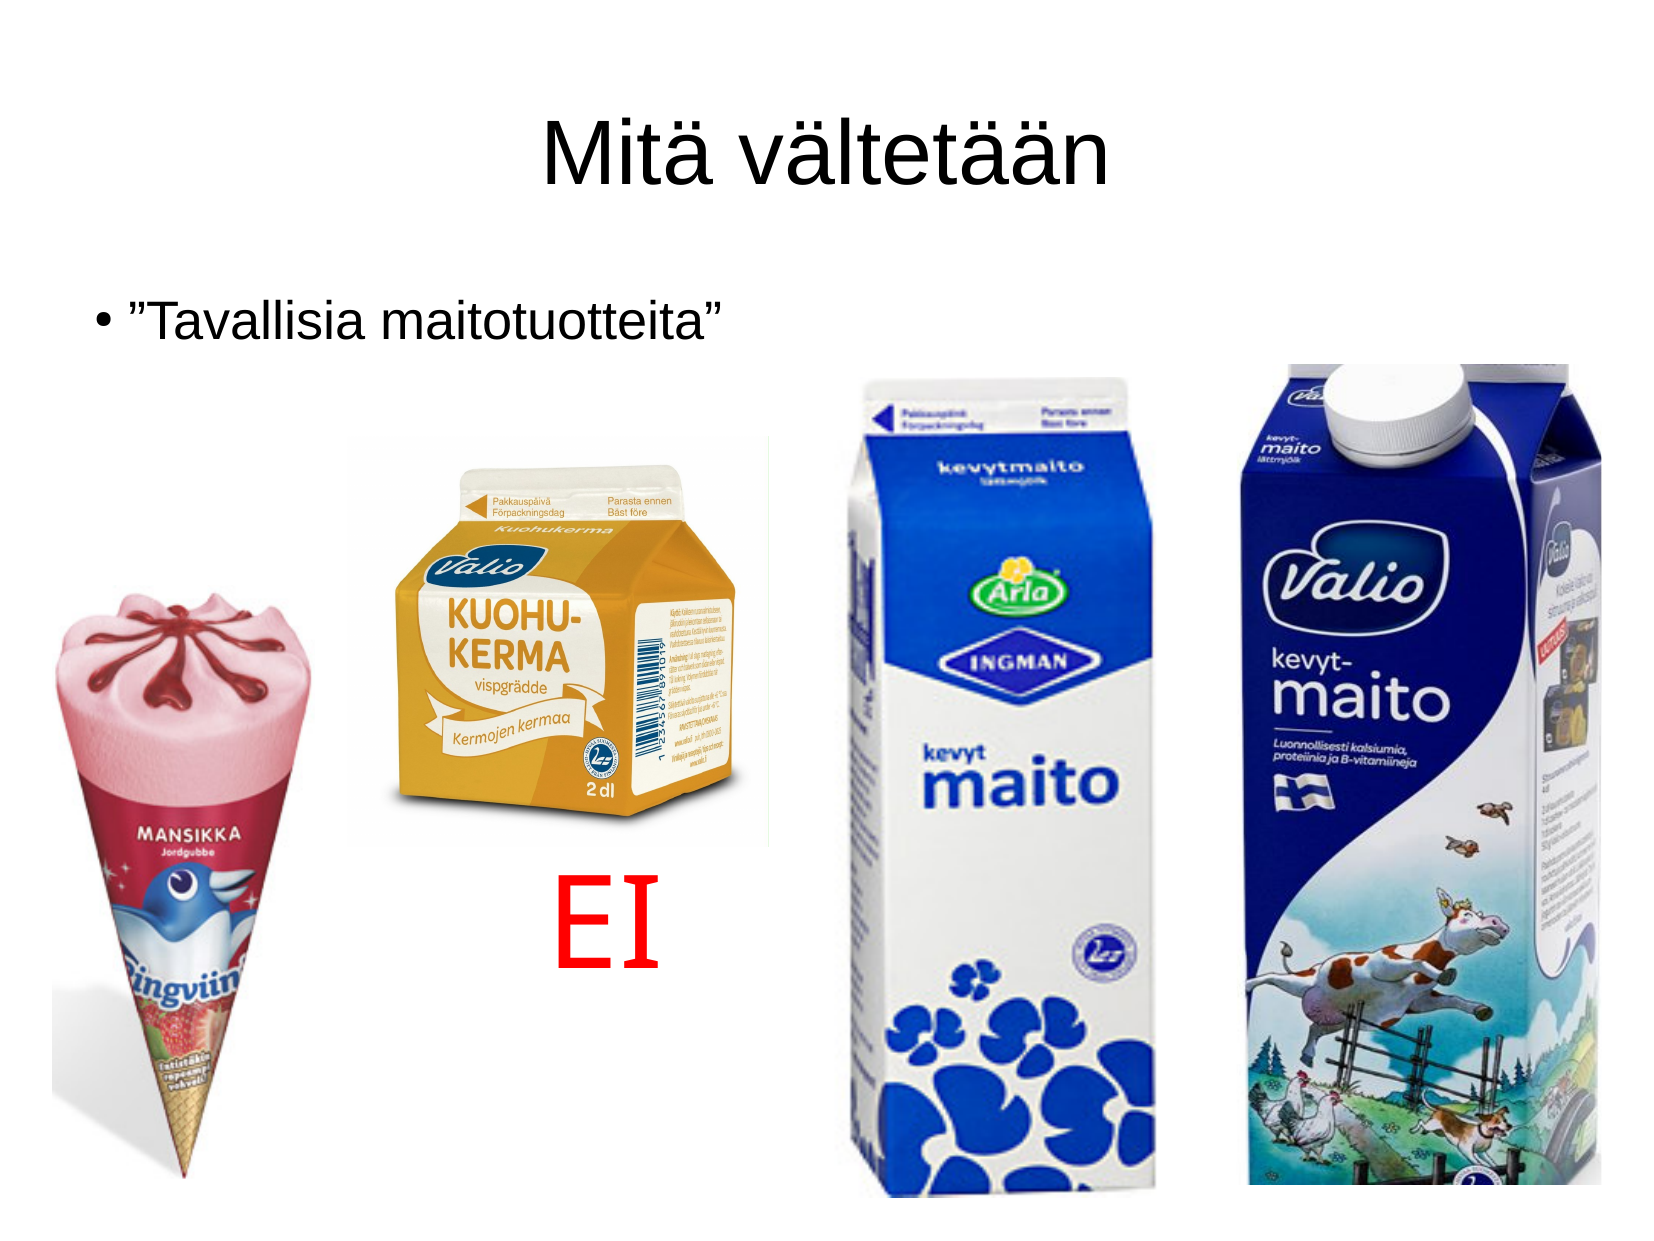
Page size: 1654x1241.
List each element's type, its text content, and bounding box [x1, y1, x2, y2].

list ”Tavallisia maitotuotteita” EI [82, 290, 1570, 1010]
picture [1236, 364, 1602, 1185]
picture [347, 436, 769, 847]
picture [52, 585, 315, 1191]
title Mitä vältetään [82, 31, 1570, 274]
picture [820, 377, 1185, 1198]
